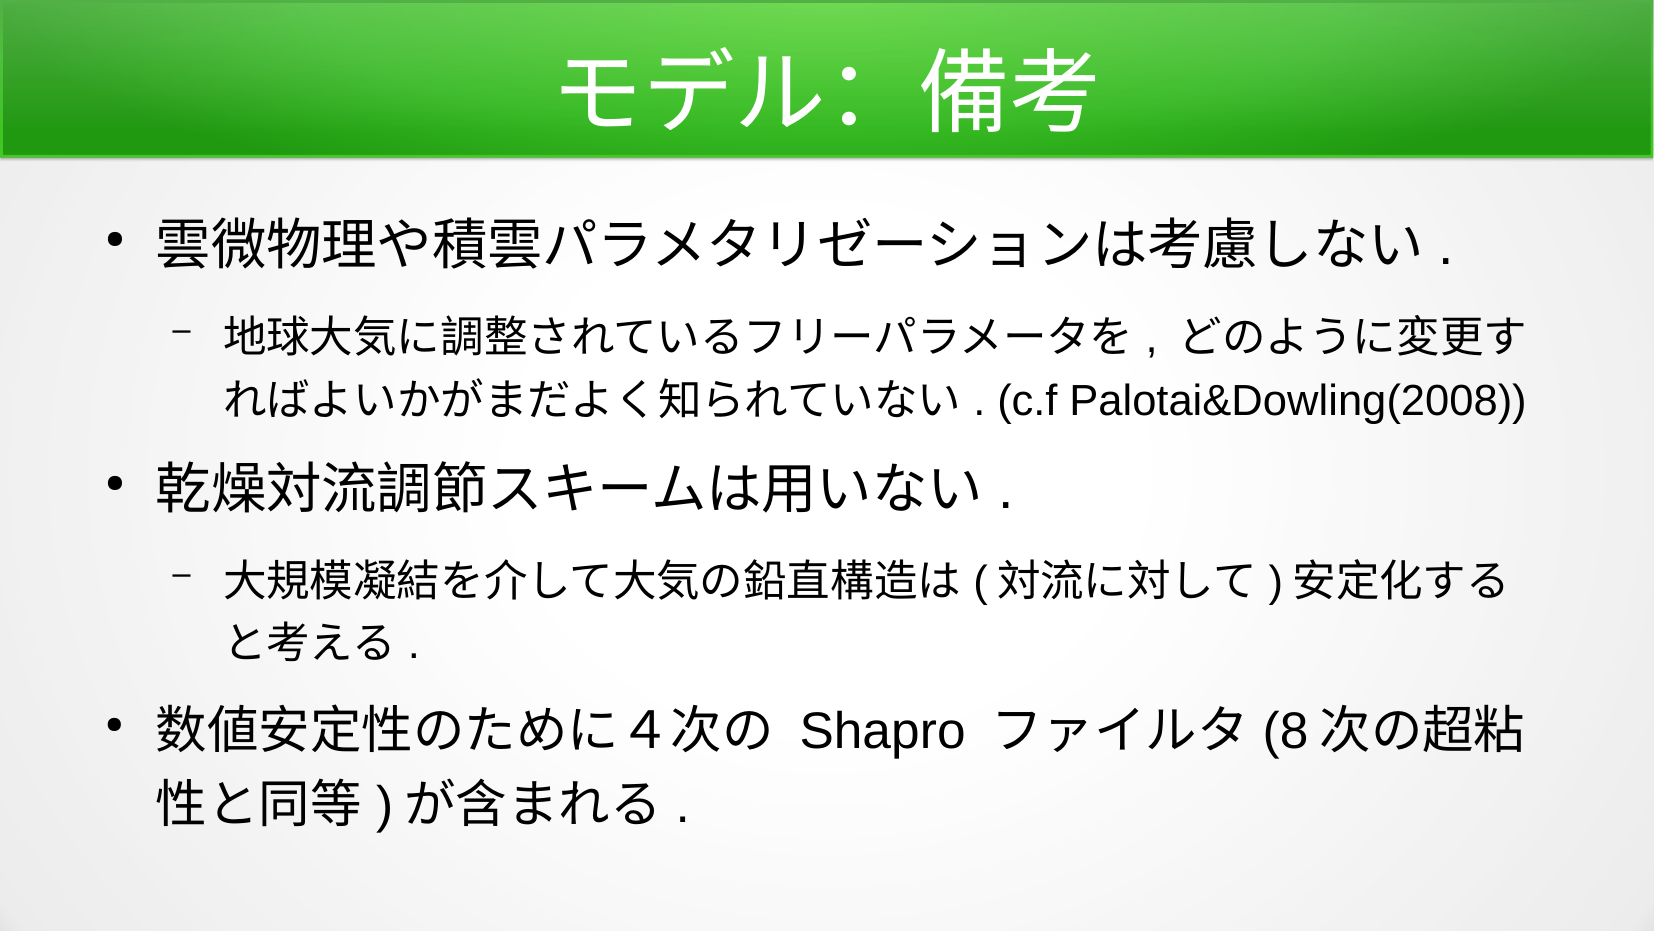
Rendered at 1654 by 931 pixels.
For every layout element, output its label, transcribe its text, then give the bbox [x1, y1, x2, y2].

title モデル：備考 [82, 32, 1571, 140]
list 雲微物理や積雲パラメタリゼーションは考慮しない. 地球大気に調整されているフリーパラメータを, どのように変更すればよいかがまだよく知られていない. (c.f Palotai&Dowling(2008)) 乾燥対流調節スキームは用いない. 大規模凝結を介して大気の鉛直構造は(対流に対して)安定化すると考える. 数値安定性のために４次の Shapro ファイルタ(8次の超粘性と同等)が含まれる. [88, 200, 1542, 875]
